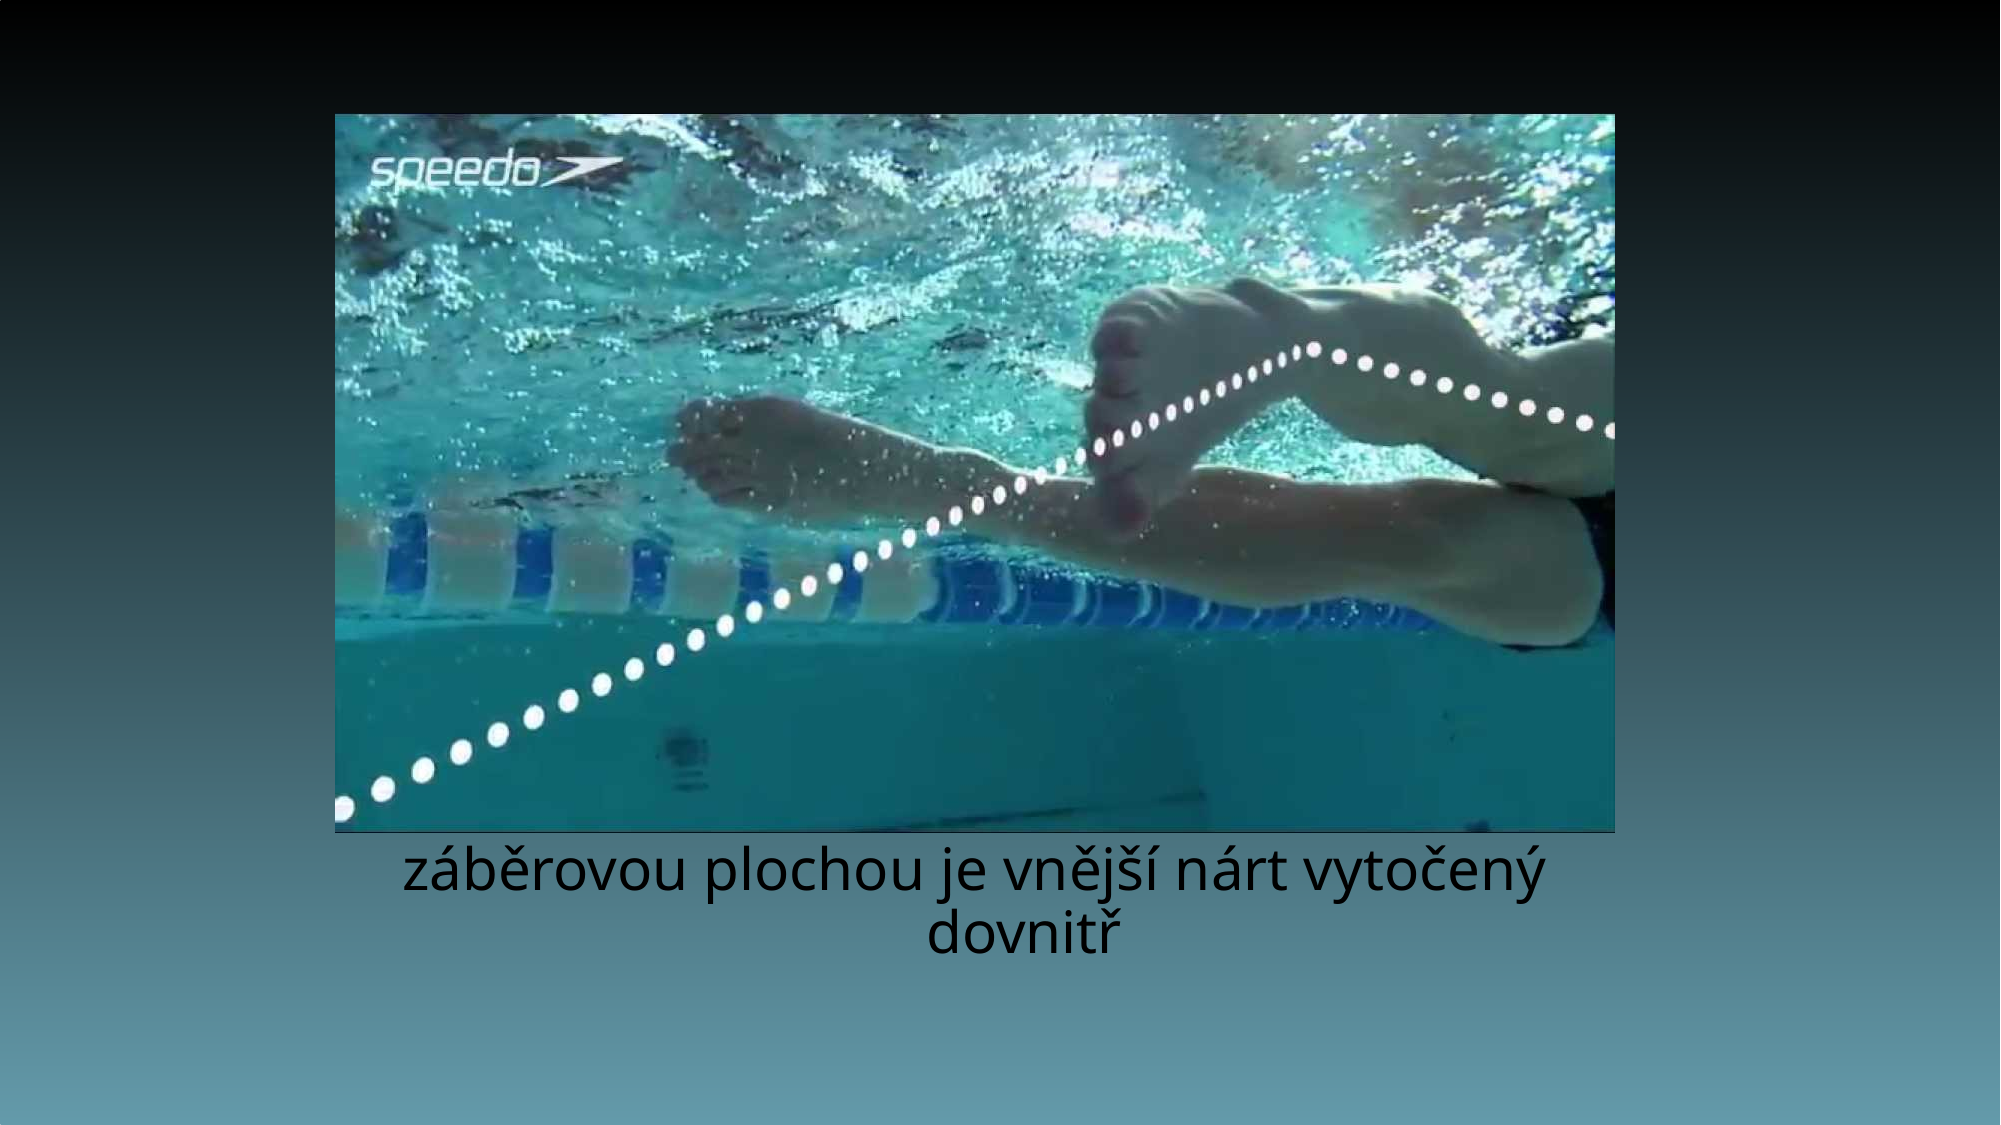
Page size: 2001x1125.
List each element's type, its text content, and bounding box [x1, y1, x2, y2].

picture [335, 113, 1615, 833]
text_box záběrovou plochou je vnější nárt vytočený dovnitř [336, 833, 1613, 974]
